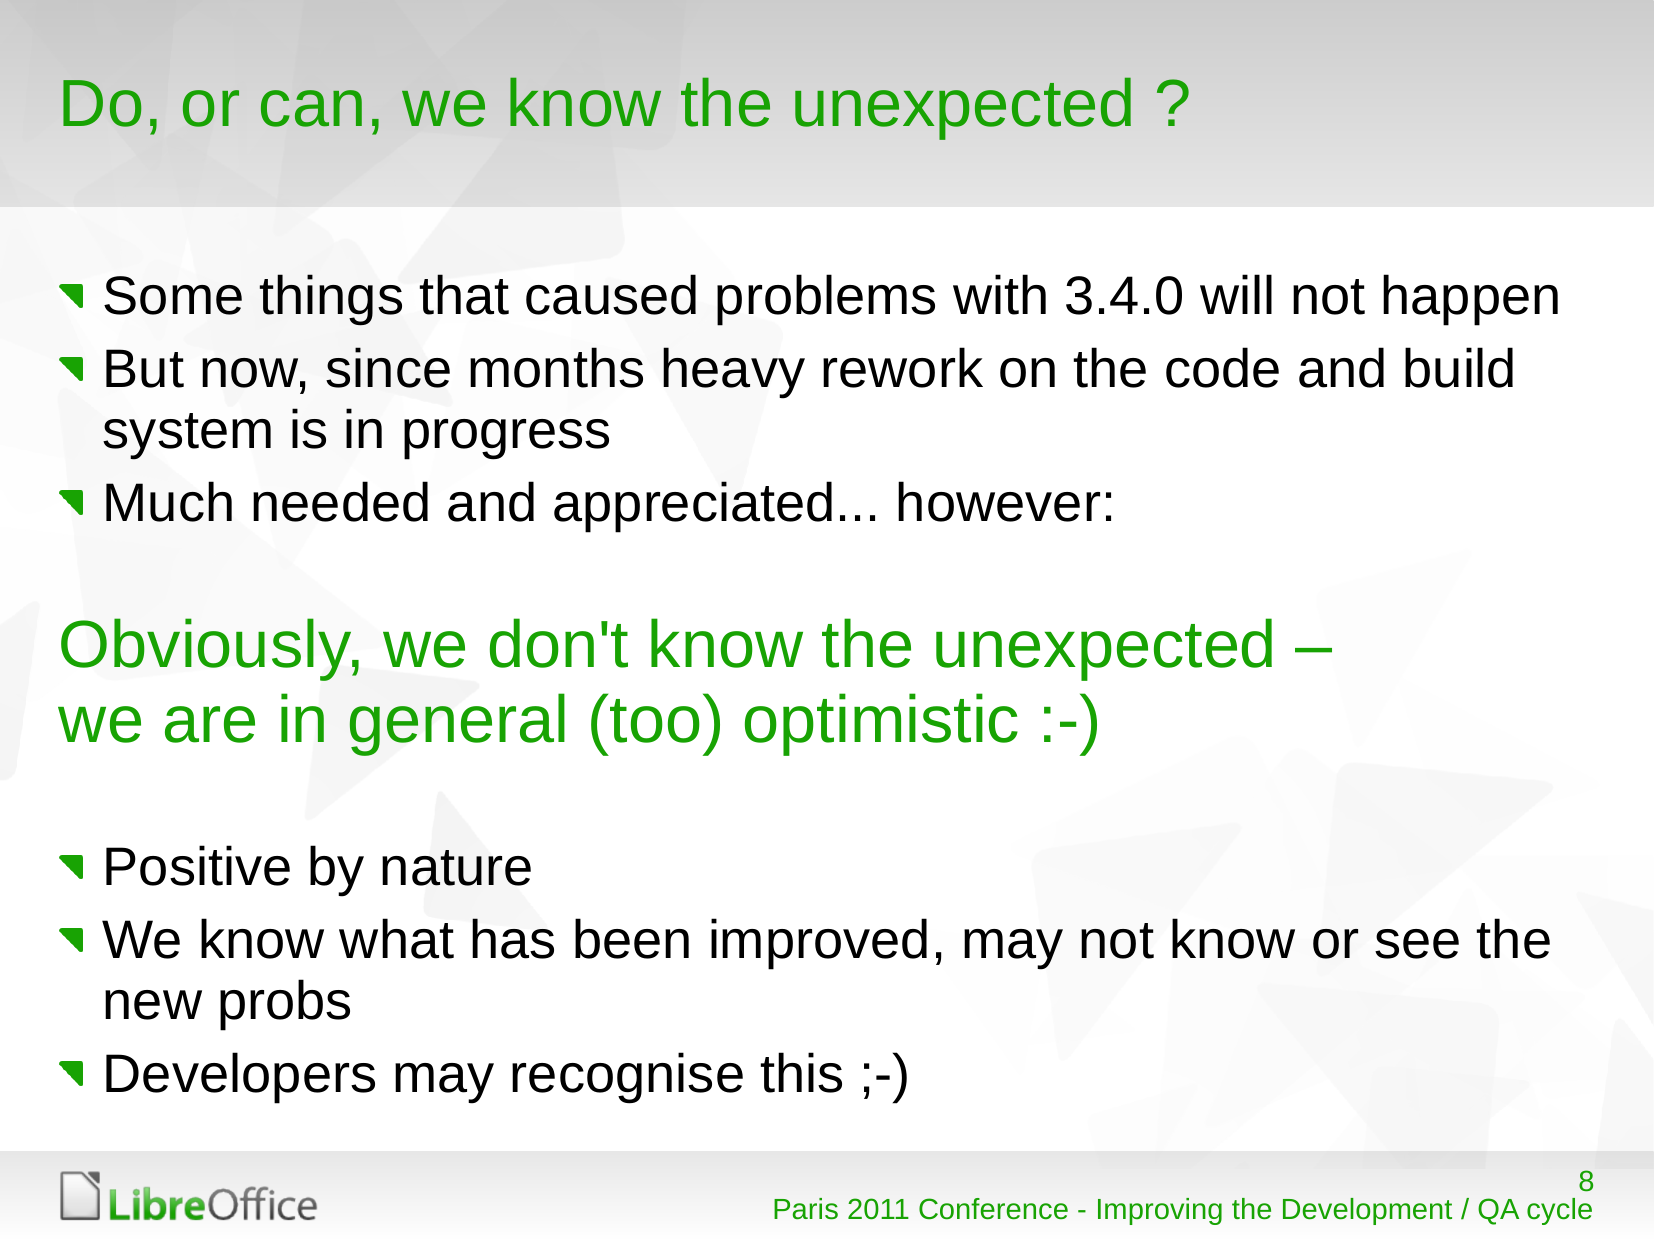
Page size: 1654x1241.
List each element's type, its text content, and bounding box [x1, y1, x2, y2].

picture [41, 1152, 337, 1240]
title Do, or can, we know the unexpected ? [59, 29, 1595, 178]
title Obviously, we don't know the unexpected – we are in general (too) optimistic :-) [59, 607, 1595, 757]
list Some things that caused problems with 3.4.0 will not happen But now, since months heavy rework on the code and build system is in progress Much needed and appreciated... however: Positive by nature We know what has been improved, may not know or see the new probs Developers may recognise this ;-) [59, 757, 1595, 1104]
picture [0, 0, 783, 931]
list Some things that caused problems with 3.4.0 will not happen But now, since months heavy rework on the code and build system is in progress Much needed and appreciated... however: Positive by nature We know what has been improved, may not know or see the new probs Developers may recognise this ;-) [59, 265, 1595, 607]
picture [915, 548, 1654, 1169]
